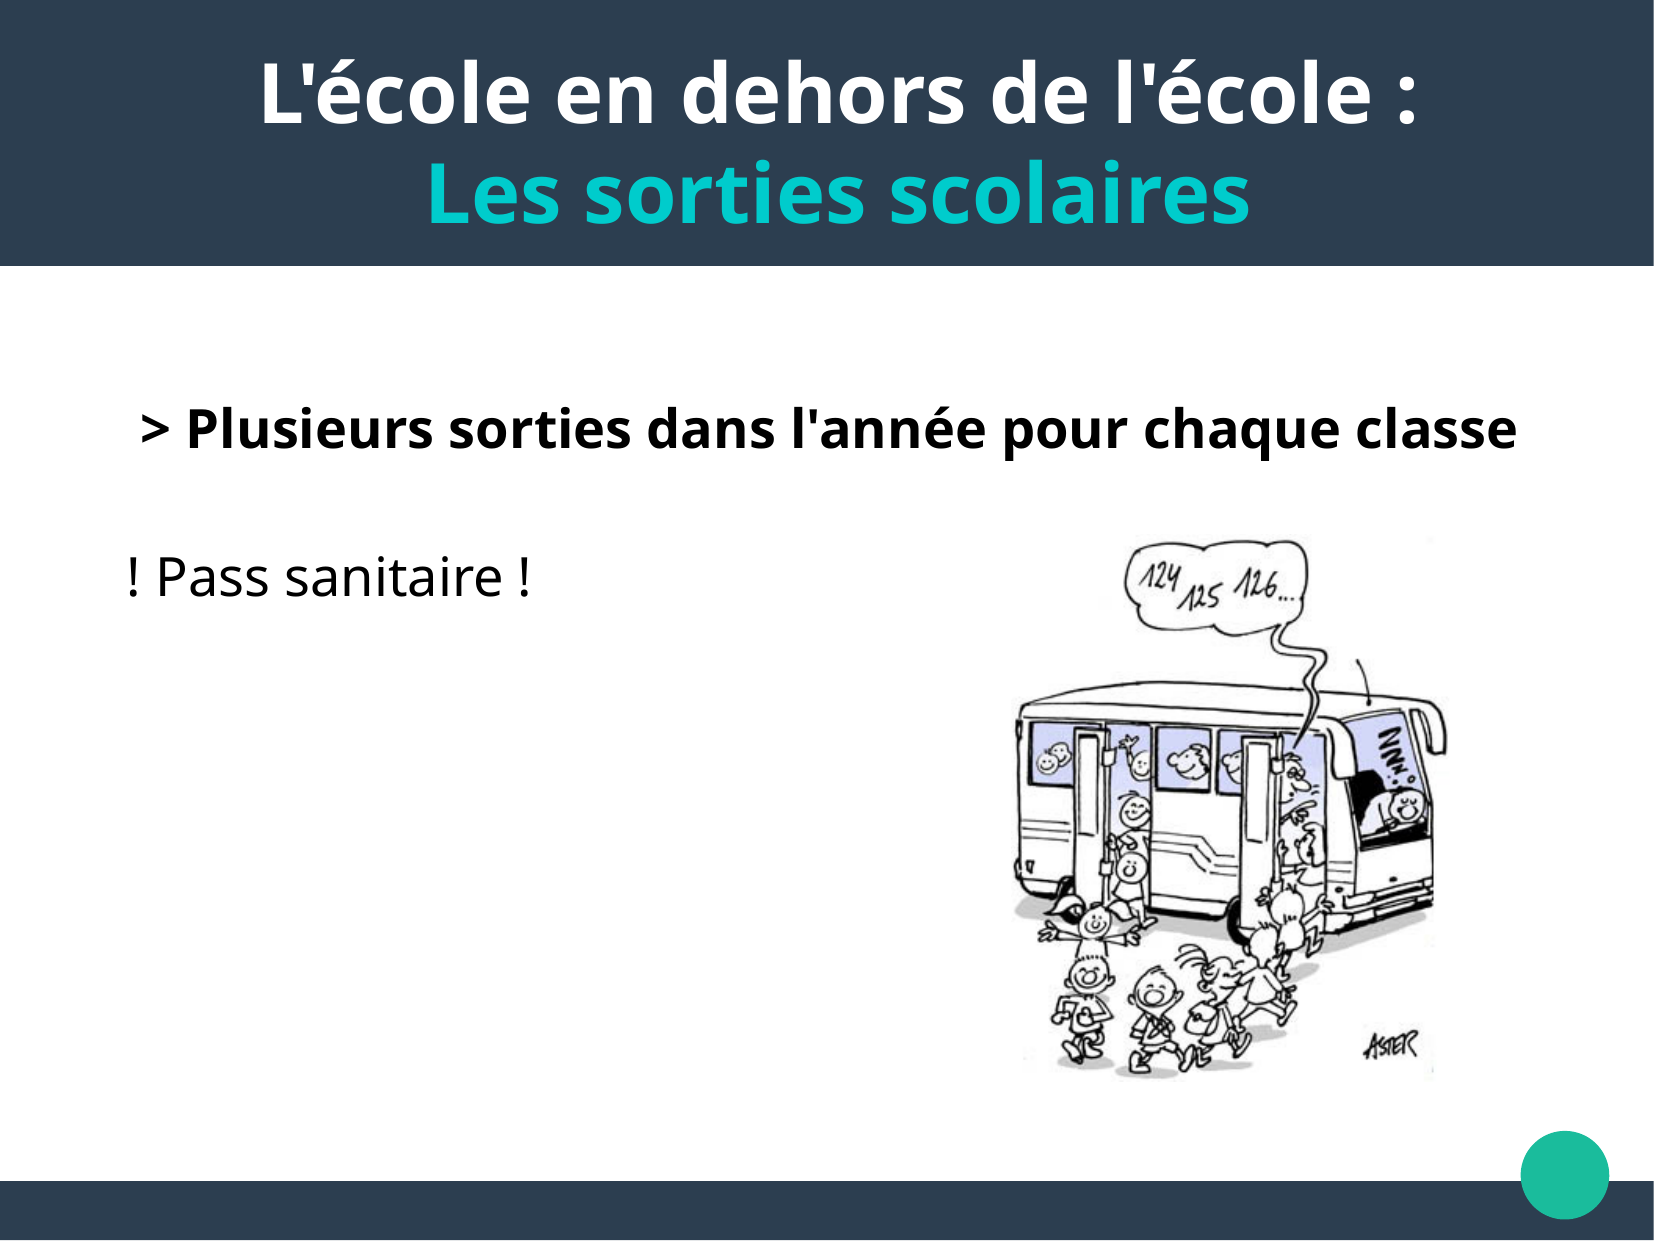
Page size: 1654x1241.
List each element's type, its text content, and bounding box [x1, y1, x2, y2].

title L'école en dehors de l'école : Les sorties scolaires [23, 14, 1654, 267]
picture [1011, 534, 1451, 1082]
text_box > Plusieurs sorties dans l'année pour chaque classe ! Pass sanitaire ! [112, 382, 1267, 729]
